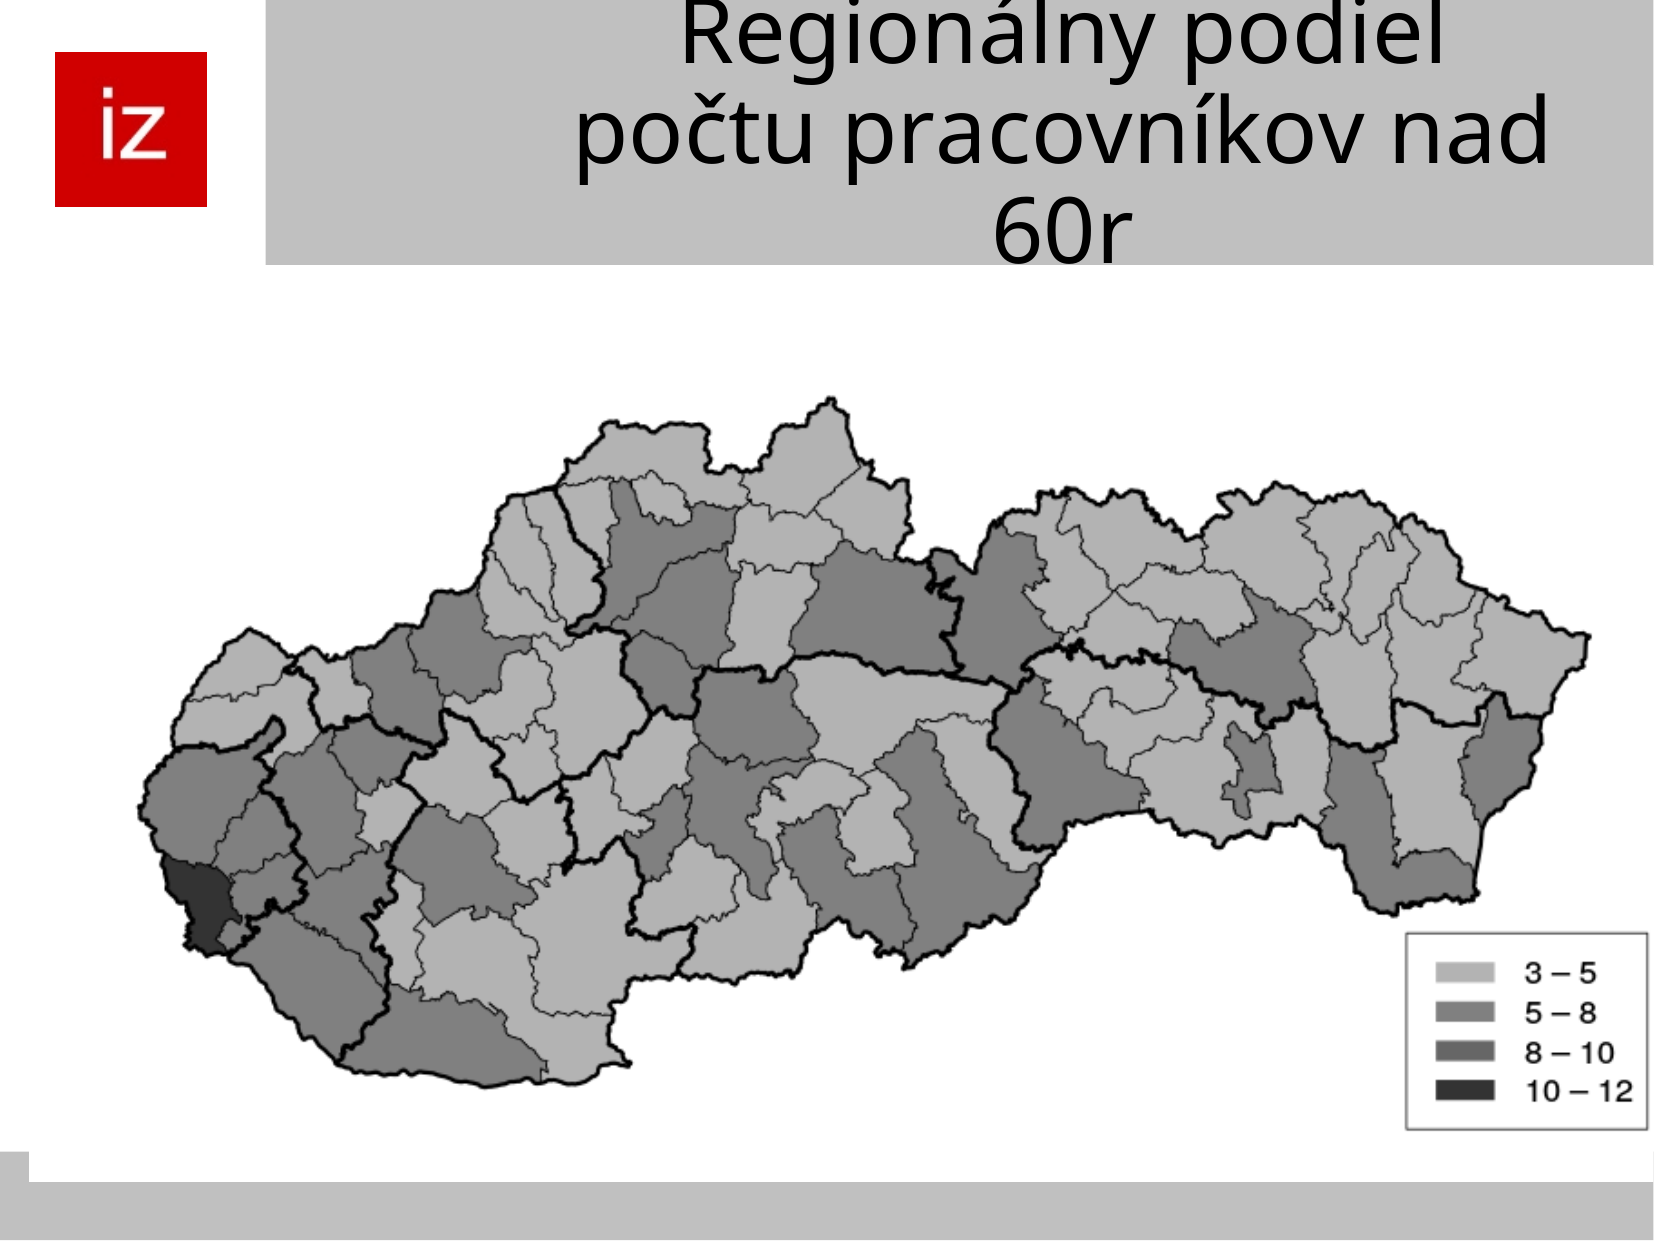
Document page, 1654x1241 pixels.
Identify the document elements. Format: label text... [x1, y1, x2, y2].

title Regionálny podiel počtu pracovníkov nad 60r [561, 29, 1565, 237]
picture [55, 52, 207, 207]
picture [29, 265, 1654, 1182]
